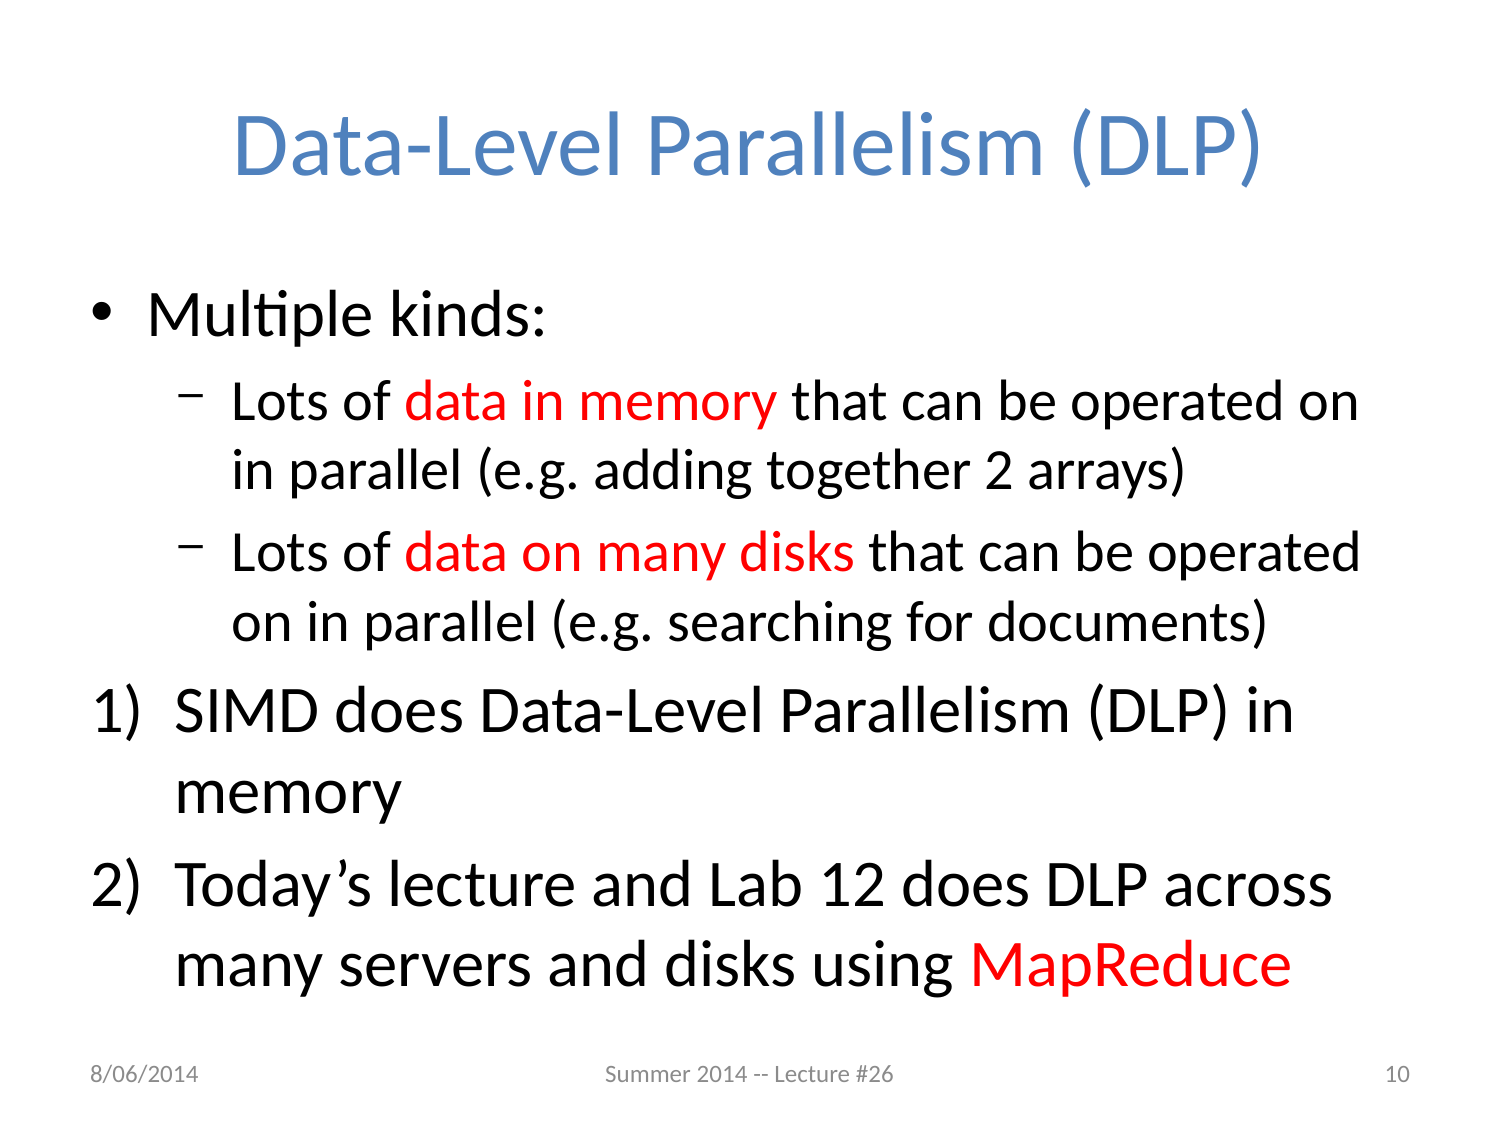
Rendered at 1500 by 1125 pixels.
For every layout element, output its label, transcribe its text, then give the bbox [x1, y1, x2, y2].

title Data-Level Parallelism (DLP) [75, 45, 1425, 233]
footer Summer 2014 -- Lecture #26 [512, 1042, 988, 1103]
slide_number <number> [1074, 1042, 1425, 1103]
slide_number 8/06/2014 [75, 1042, 425, 1103]
list Multiple kinds: Lots of data in memory that can be operated on in parallel (e.g. adding together 2 arrays) Lots of data on many disks that can be operated on in parallel (e.g. searching for documents) SIMD does Data-Level Parallelism (DLP) in memory Today’s lecture and Lab 12 does DLP across many servers and disks using MapReduce [75, 262, 1425, 1073]
